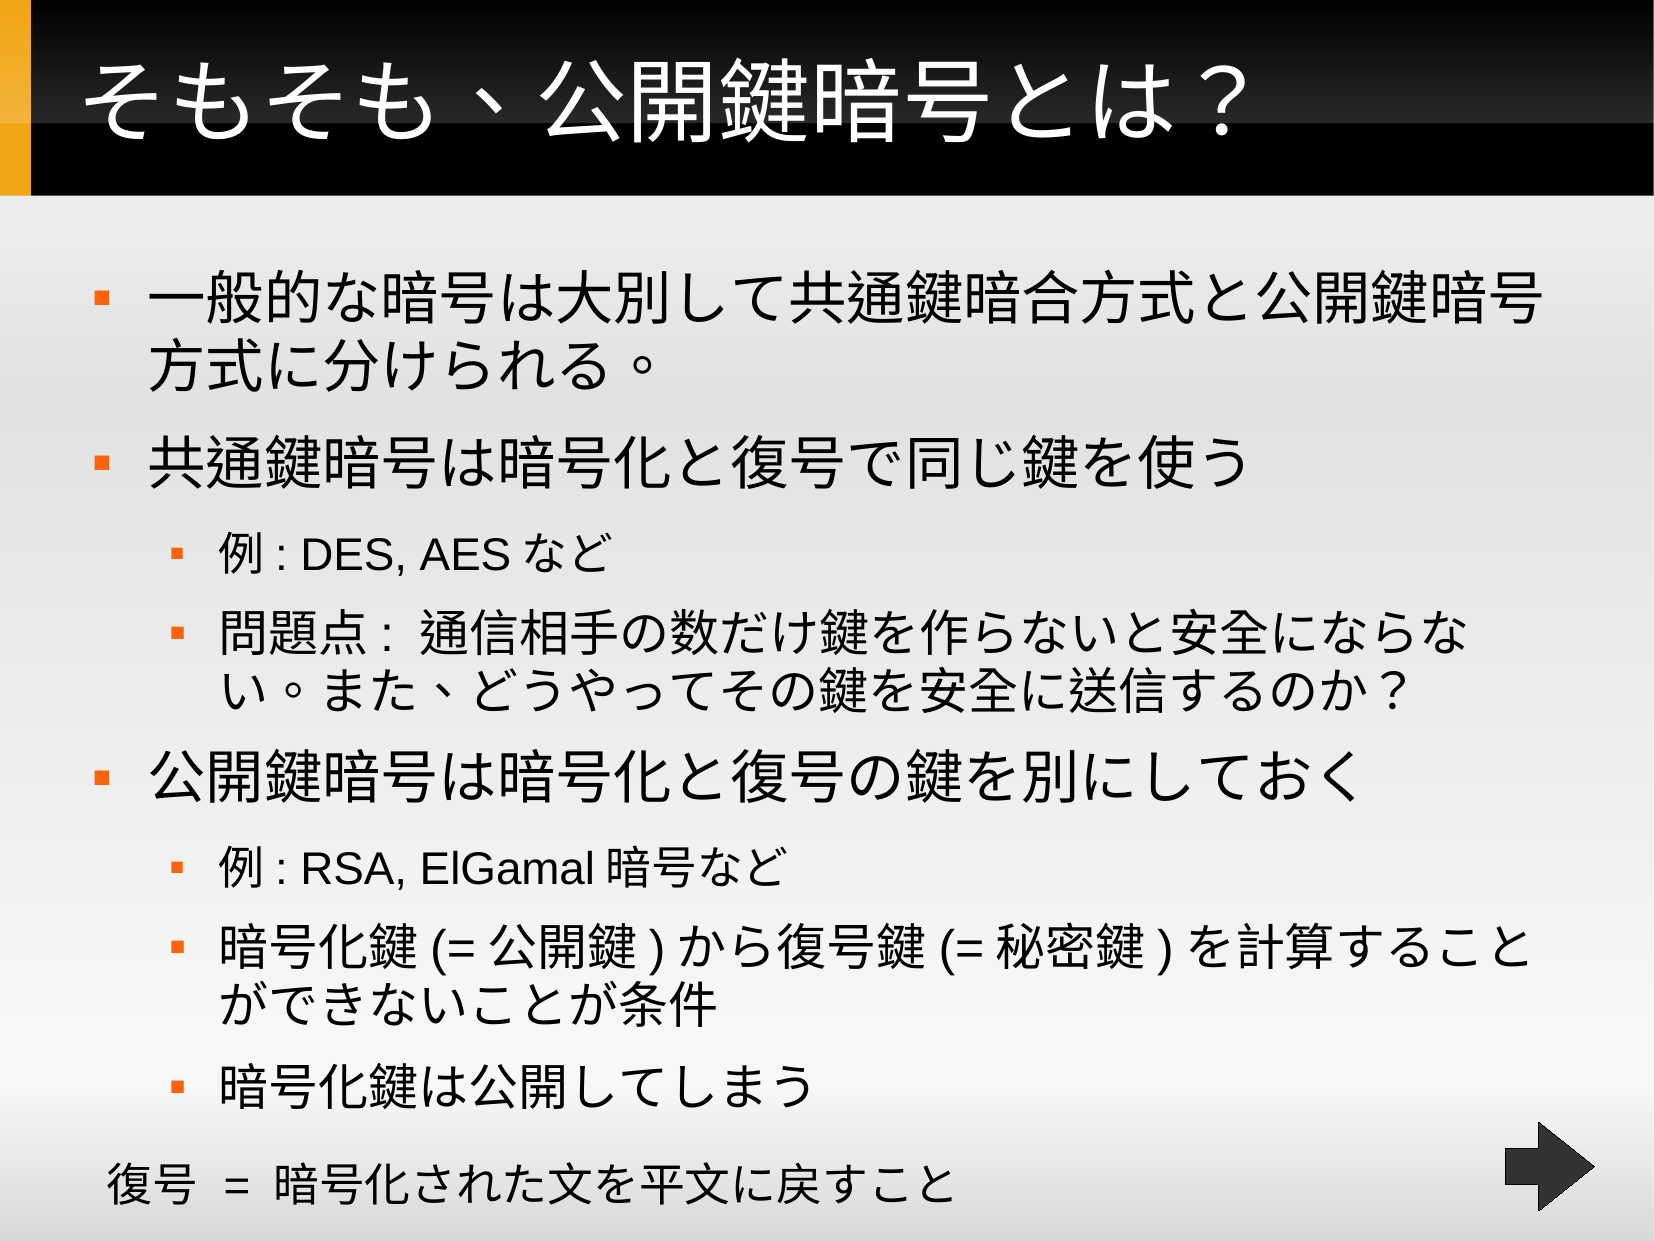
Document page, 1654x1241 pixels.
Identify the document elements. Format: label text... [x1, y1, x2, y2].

text_box 復号 = 暗号化された文を平文に戻すこと [92, 1151, 929, 1220]
text_box [1505, 1122, 1595, 1211]
list 一般的な暗号は大別して共通鍵暗合方式と公開鍵暗号方式に分けられる。 共通鍵暗号は暗号化と復号で同じ鍵を使う 例: DES, AESなど 問題点: 通信相手の数だけ鍵を作らないと安全にならない。また、どうやってその鍵を安全に送信するのか？ 公開鍵暗号は暗号化と復号の鍵を別にしておく 例: RSA, ElGamal暗号など 暗号化鍵(=公開鍵)から復号鍵(=秘密鍵)を計算することができないことが条件 暗号化鍵は公開してしまう [76, 265, 1565, 1118]
title そもそも、公開鍵暗号とは？ [76, 7, 1565, 200]
picture [0, 0, 1654, 1241]
